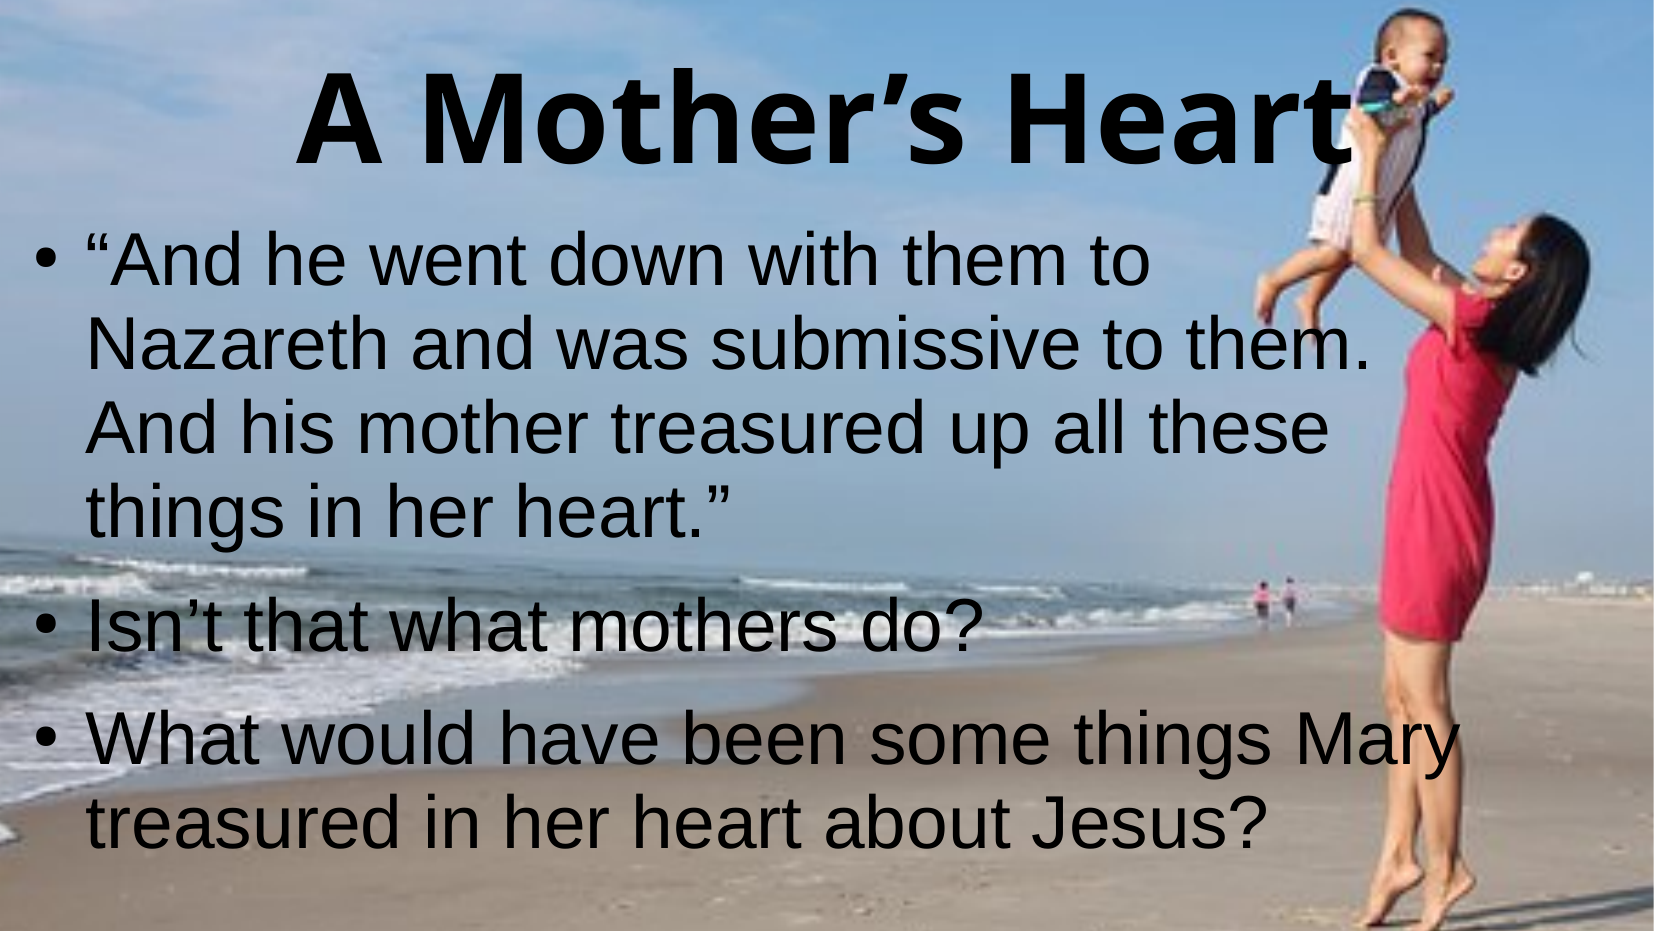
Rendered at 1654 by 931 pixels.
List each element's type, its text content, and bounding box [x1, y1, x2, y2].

picture [0, 0, 1654, 931]
title A Mother’s Heart [82, 37, 1571, 193]
list “And he went down with them to Nazareth and was submissive to them. And his mother treasured up all these things in her heart.” Isn’t that what mothers do? What would have been some things Mary treasured in her heart about Jesus? [15, 217, 1571, 901]
